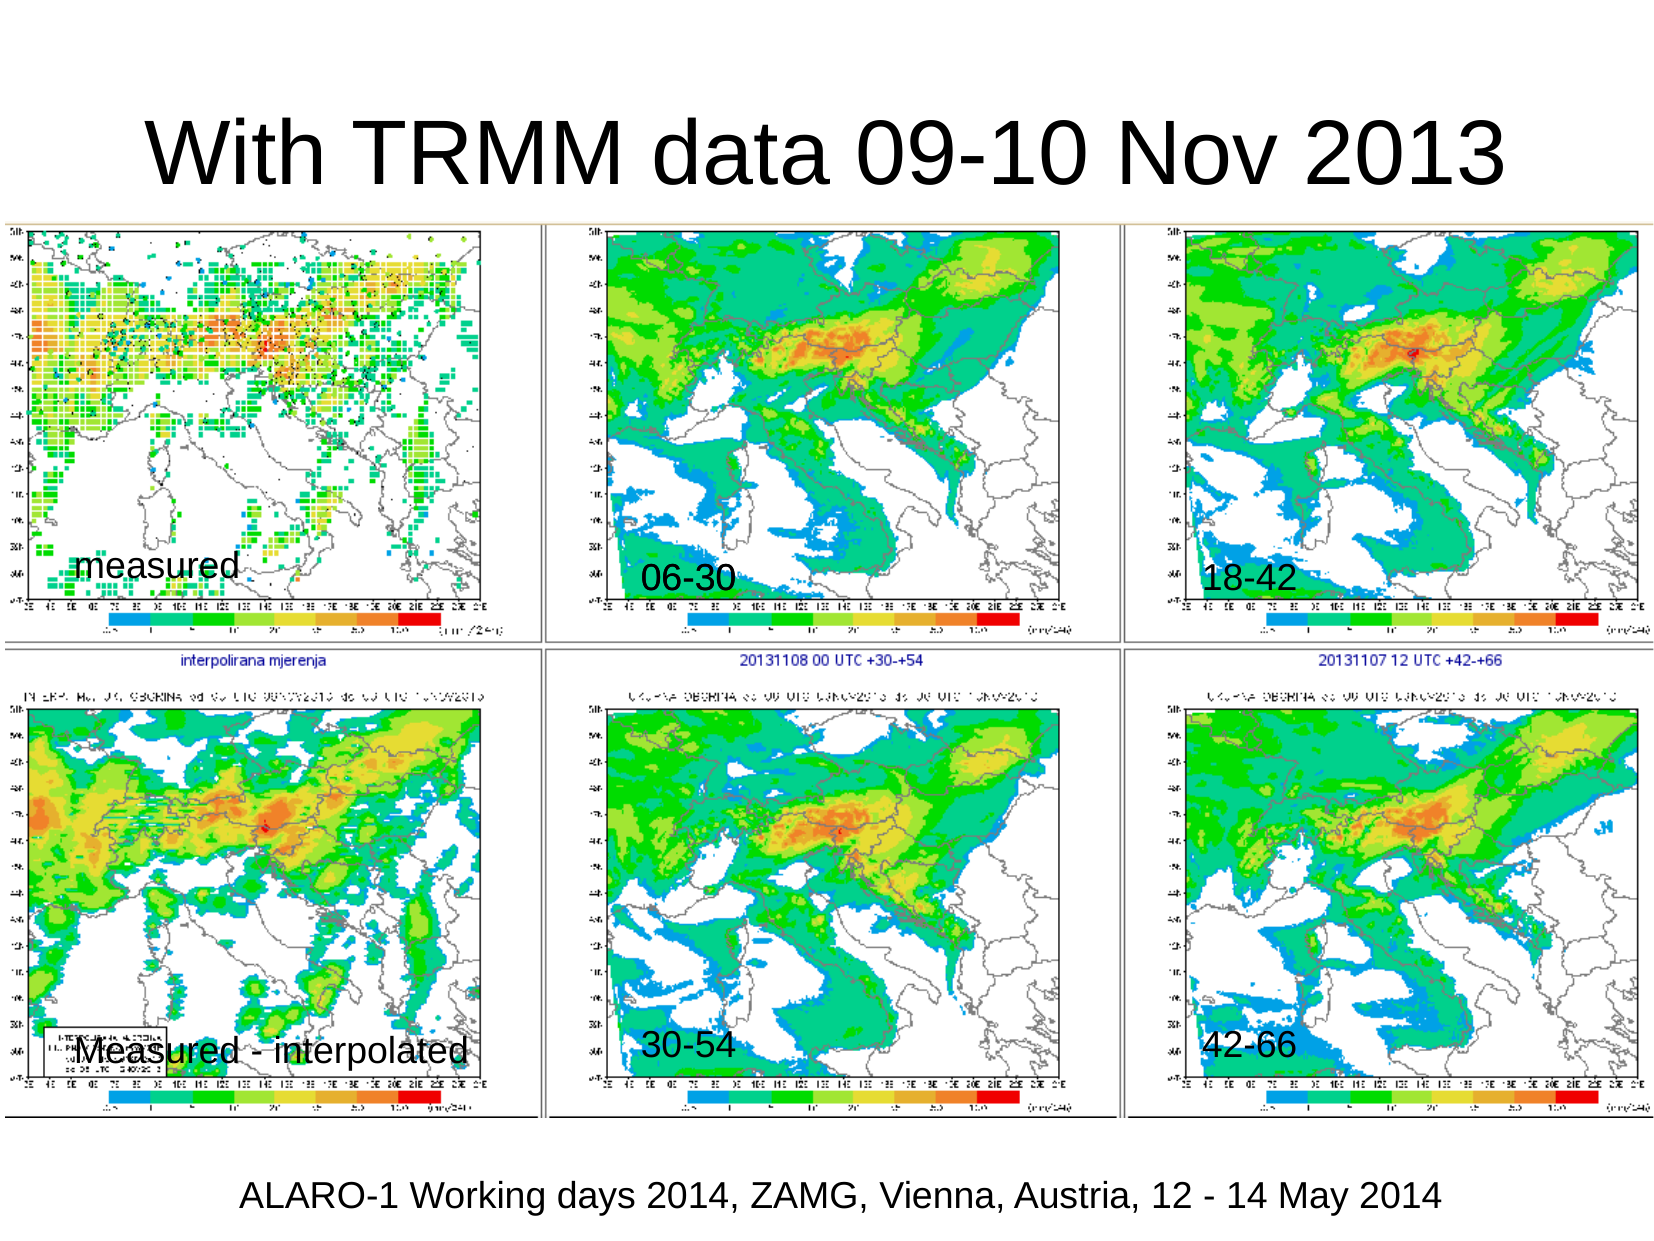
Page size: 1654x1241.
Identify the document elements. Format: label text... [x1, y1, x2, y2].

text_box ALARO-1 Working days 2014, ZAMG, Vienna, Austria, 12 - 14 May 2014 [224, 1167, 1467, 1225]
text_box Measured - interpolated [59, 1021, 484, 1079]
text_box 18-42 [1187, 549, 1313, 607]
text_box measured [59, 537, 256, 595]
title With TRMM data 09-10 Nov 2013 [82, 49, 1571, 221]
picture [5, 221, 1654, 1118]
text_box 42-66 [1187, 1015, 1313, 1073]
text_box 30-54 [626, 1015, 752, 1073]
text_box 06-30 [626, 549, 752, 607]
